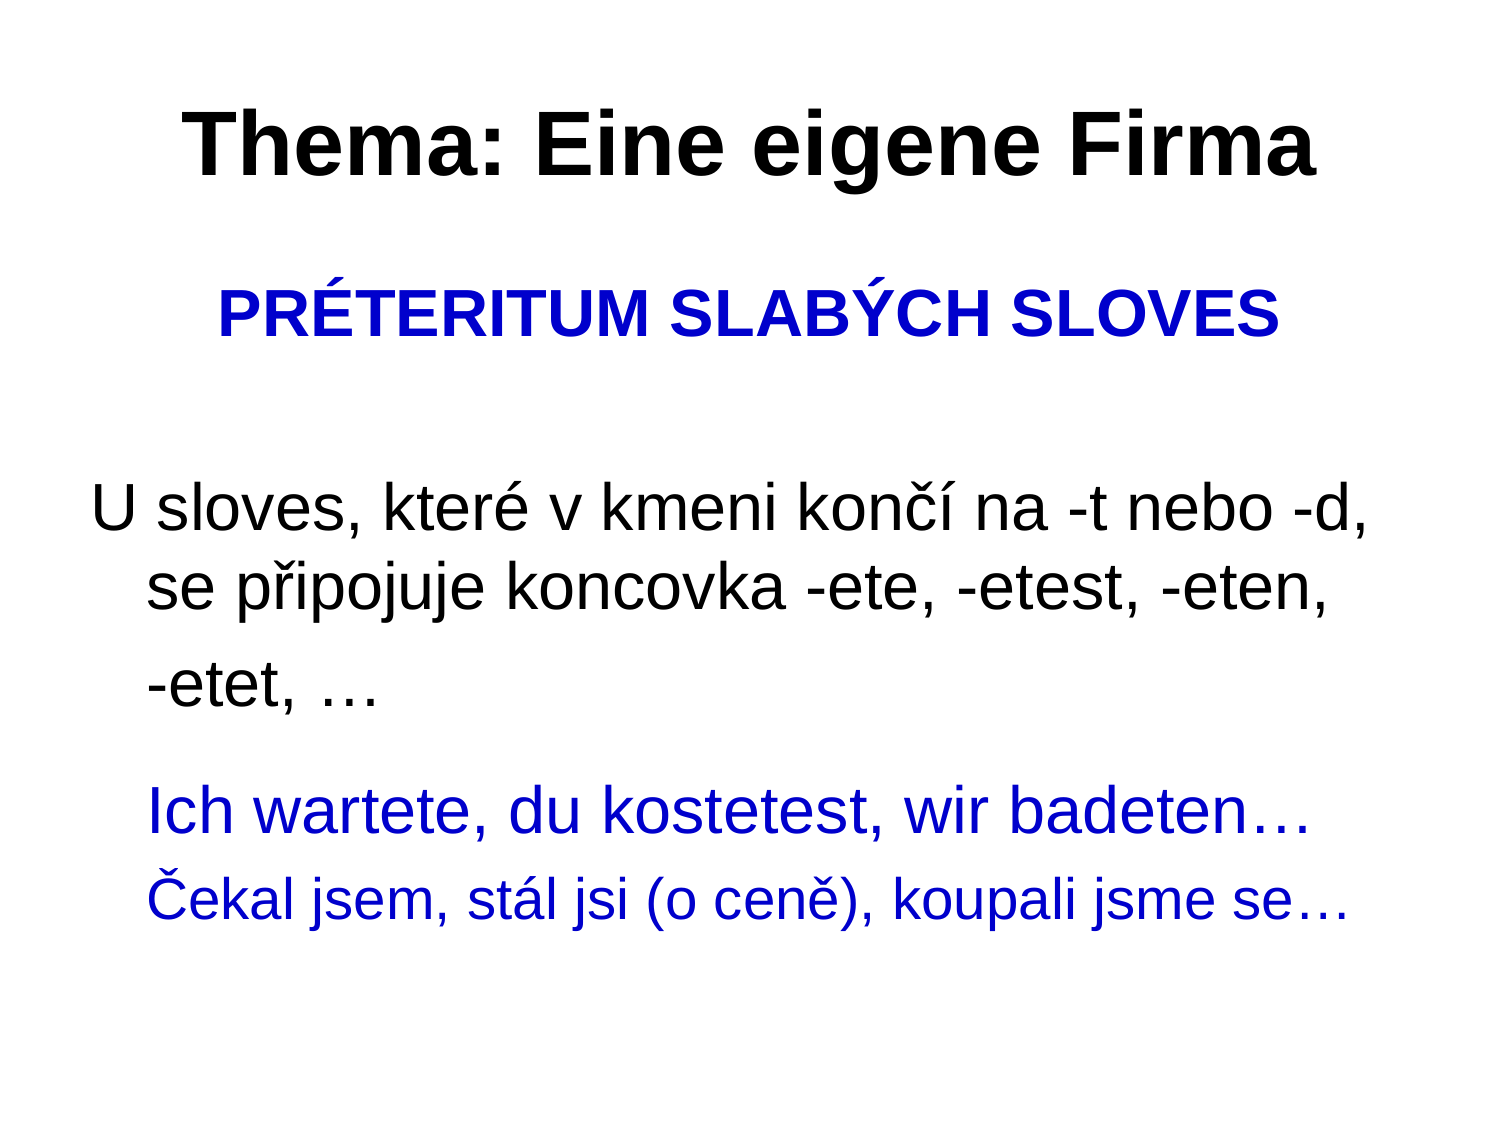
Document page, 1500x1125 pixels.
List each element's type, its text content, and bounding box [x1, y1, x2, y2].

title Thema: Eine eigene Firma [75, 45, 1426, 233]
list PRÉTERITUM SLABÝCH SLOVES U sloves, které v kmeni končí na -t nebo -d, se připojuje koncovka -ete, -etest, -eten, -etet, … Ich wartete, du kostetest, wir badeten… Čekal jsem, stál jsi (o ceně), koupali jsme se… [75, 262, 1426, 1024]
